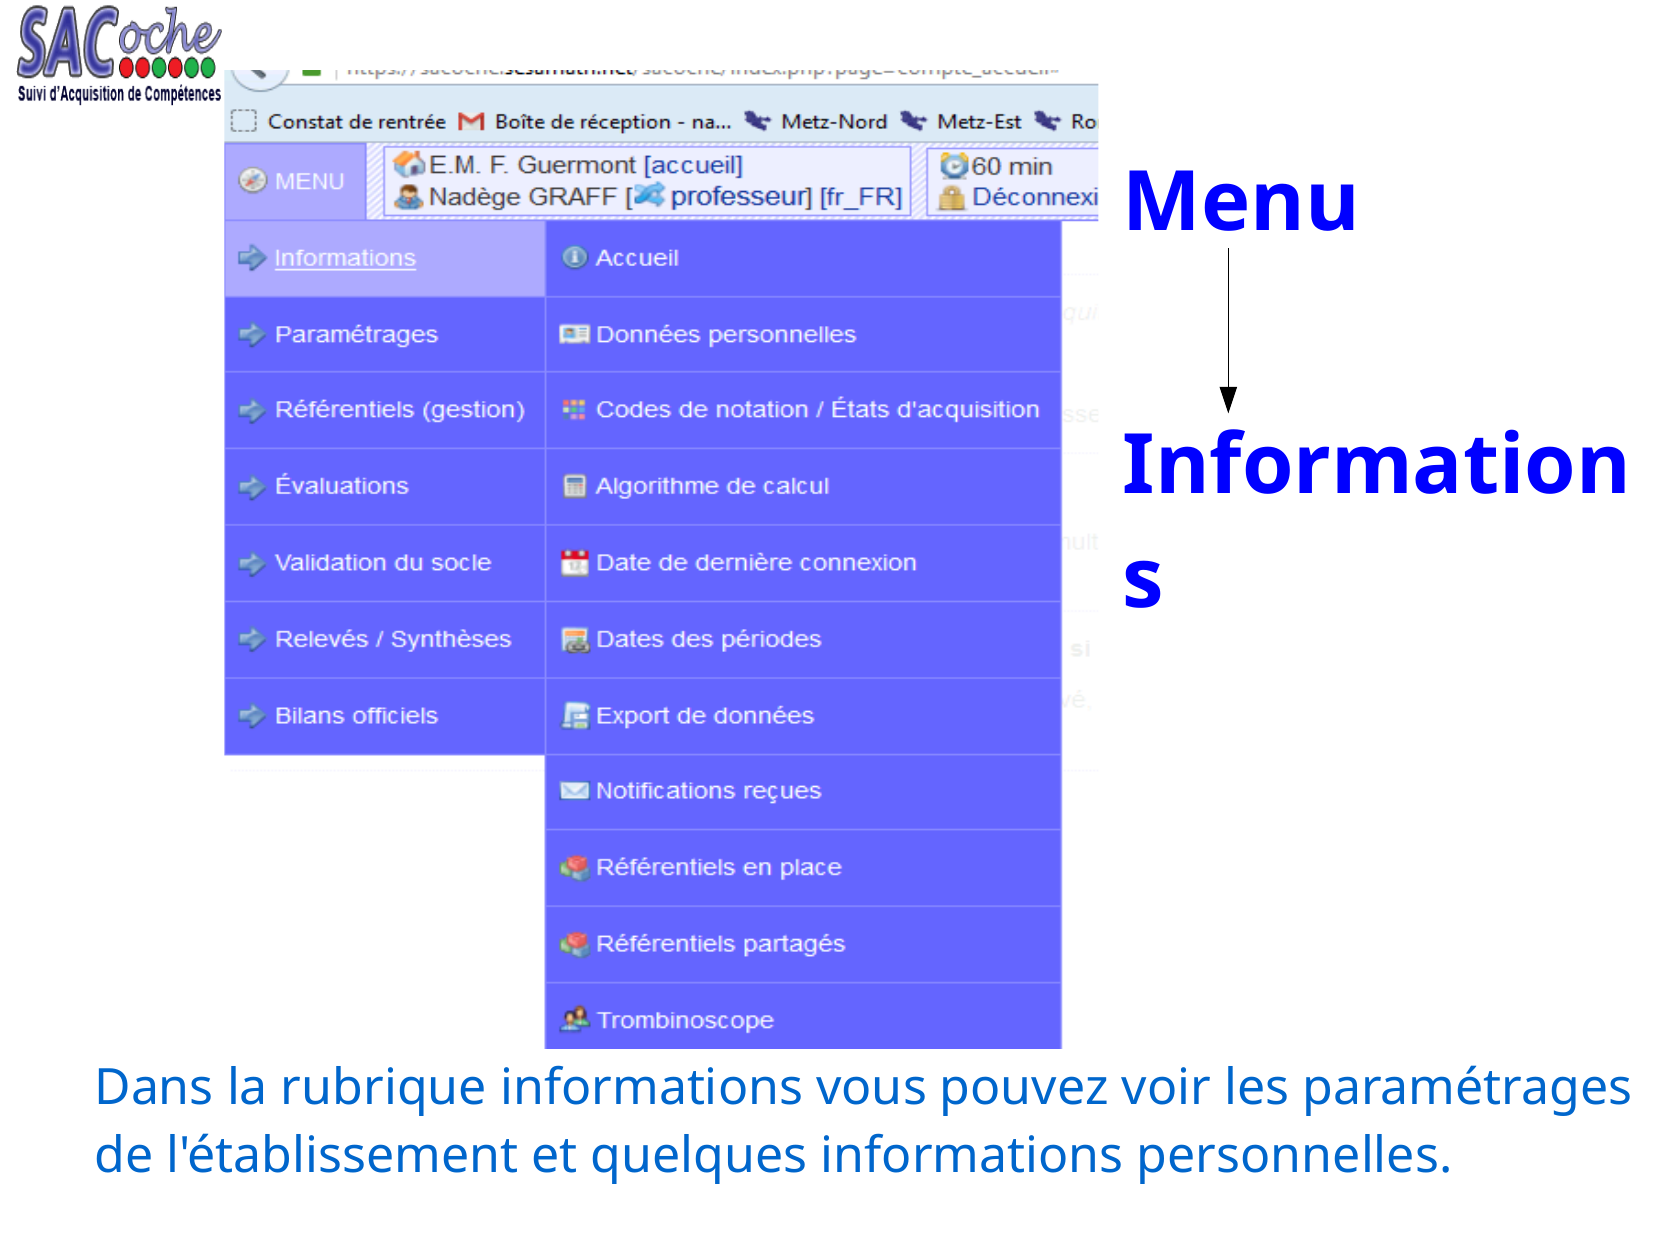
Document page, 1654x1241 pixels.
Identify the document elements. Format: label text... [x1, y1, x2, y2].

picture [13, 1, 1099, 1049]
text_box Menu Informations [1051, 141, 1642, 526]
list Dans la rubrique informations vous pouvez voir les paramétrages de l'établissement et quelques informations personnelles. [23, 1051, 1642, 1241]
